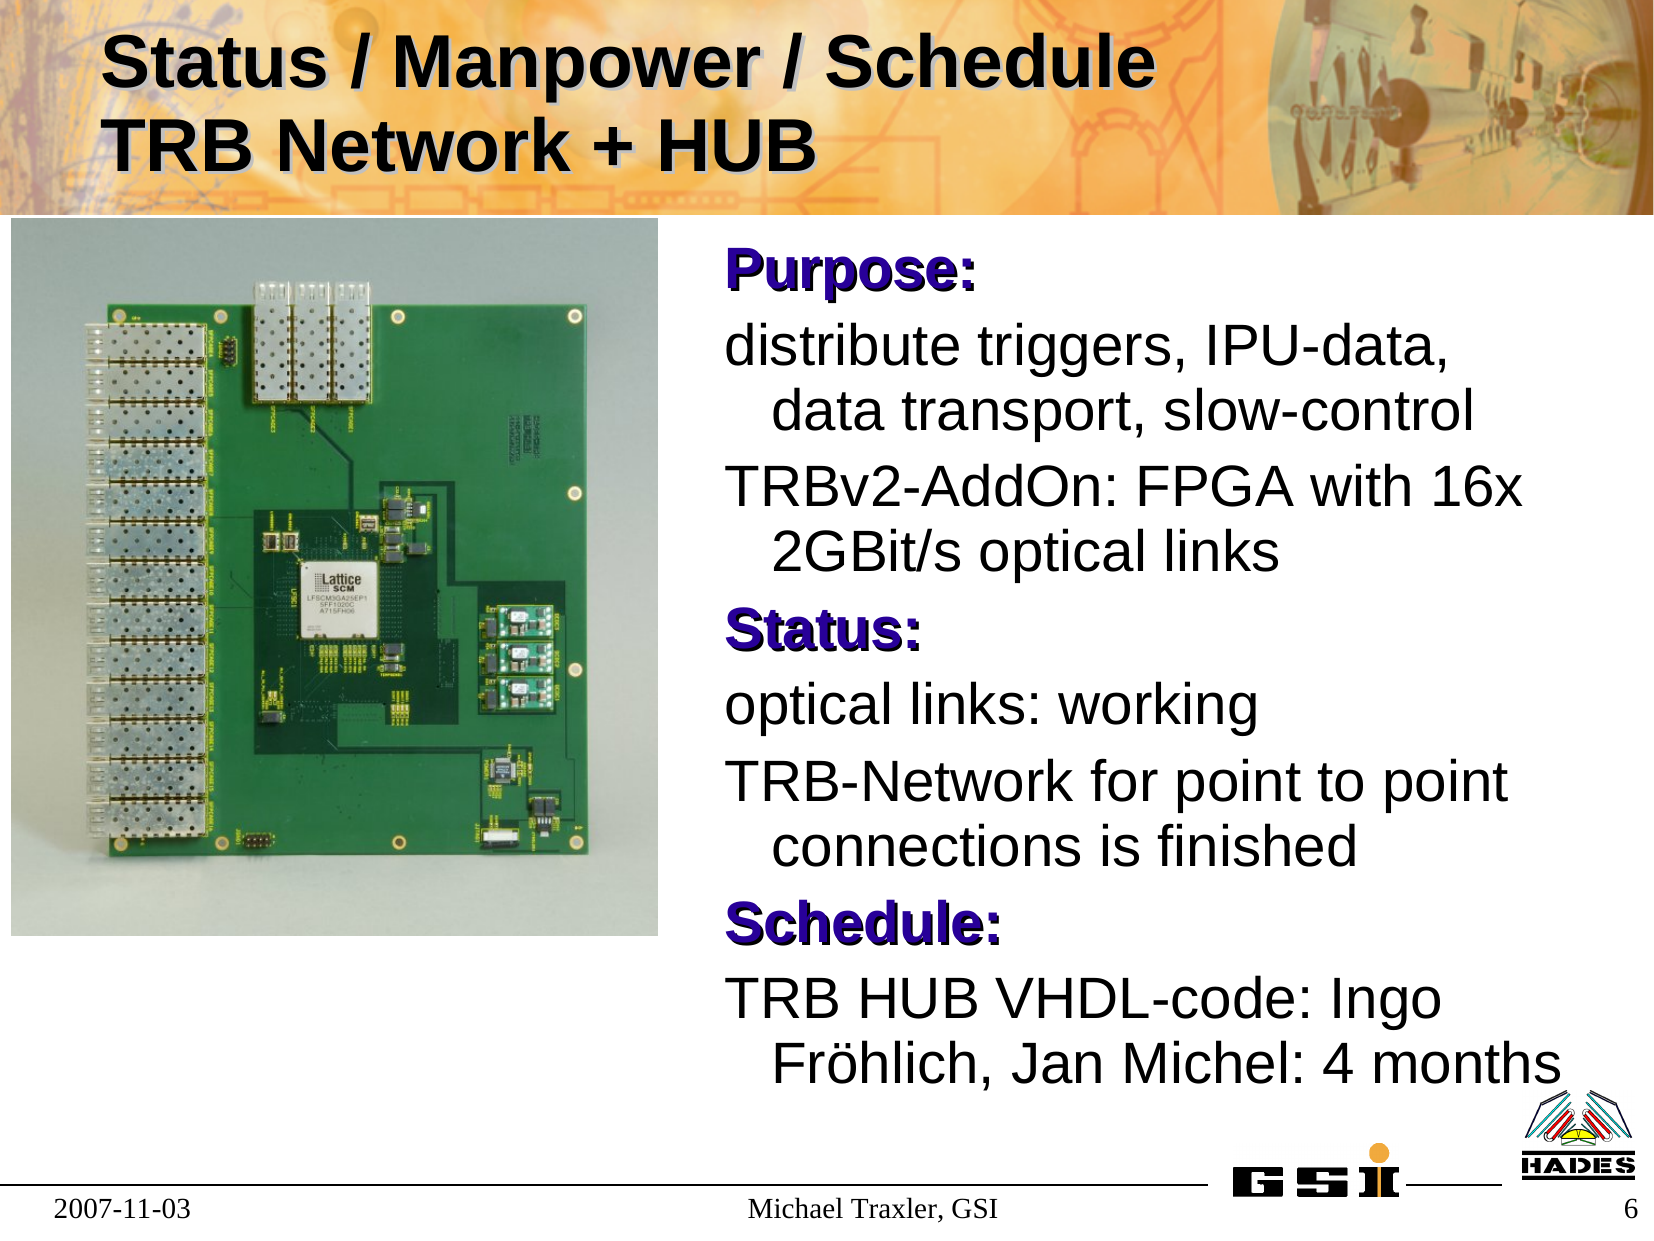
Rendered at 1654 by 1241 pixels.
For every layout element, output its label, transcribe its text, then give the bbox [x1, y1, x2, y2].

title Status / Manpower / Schedule TRB Network + HUB [100, 0, 1506, 208]
picture [11, 218, 658, 936]
list Purpose: distribute triggers, IPU-data, data transport, slow-control TRBv2-AddOn: FPGA with 16x 2GBit/s optical links Status: optical links: working TRB-Network for point to point connections is finished Schedule: TRB HUB VHDL-code: Ingo Fröhlich, Jan Michel: 4 months [649, 236, 1565, 1097]
picture [0, 0, 1654, 215]
picture [1522, 1090, 1635, 1180]
picture [1233, 1143, 1399, 1197]
